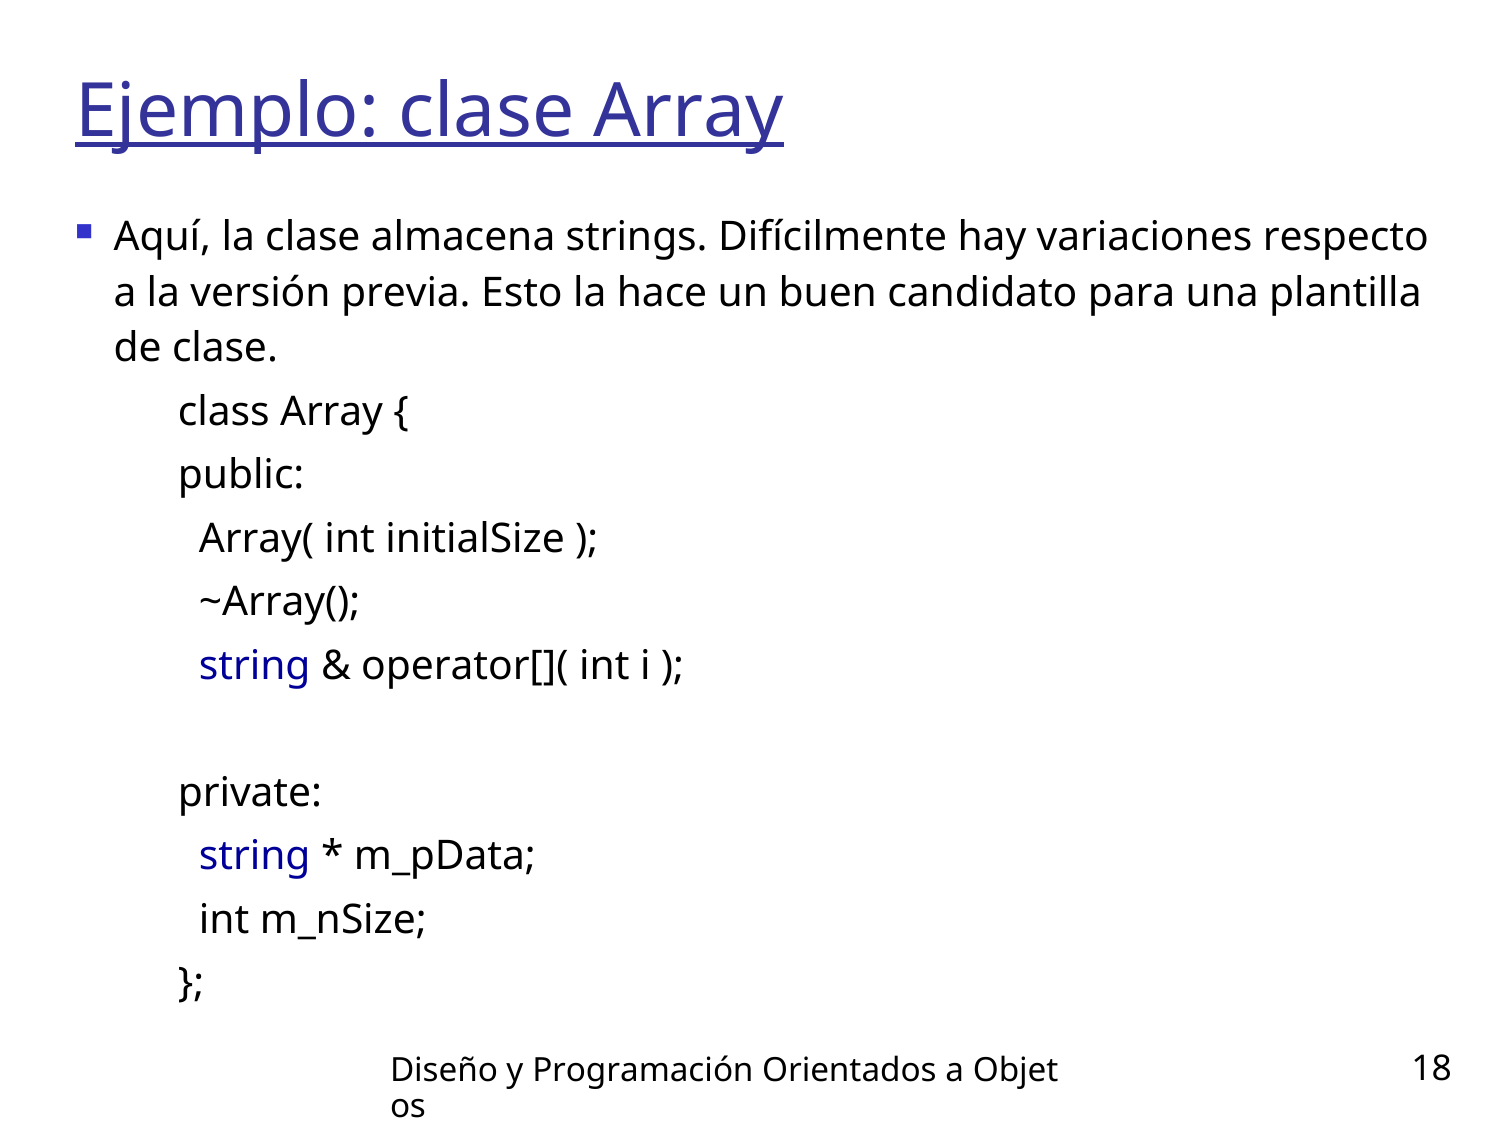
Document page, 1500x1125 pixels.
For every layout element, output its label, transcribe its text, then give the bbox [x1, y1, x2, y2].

title Ejemplo: clase Array [75, 25, 1466, 188]
list Aquí, la clase almacena strings. Difícilmente hay variaciones respecto a la versión previa. Esto la hace un buen candidato para una plantilla de clase. class Array { public: Array( int initialSize ); ~Array(); string & operator[]( int i ); private: string * m_pData; int m_nSize; }; [75, 207, 1462, 1013]
